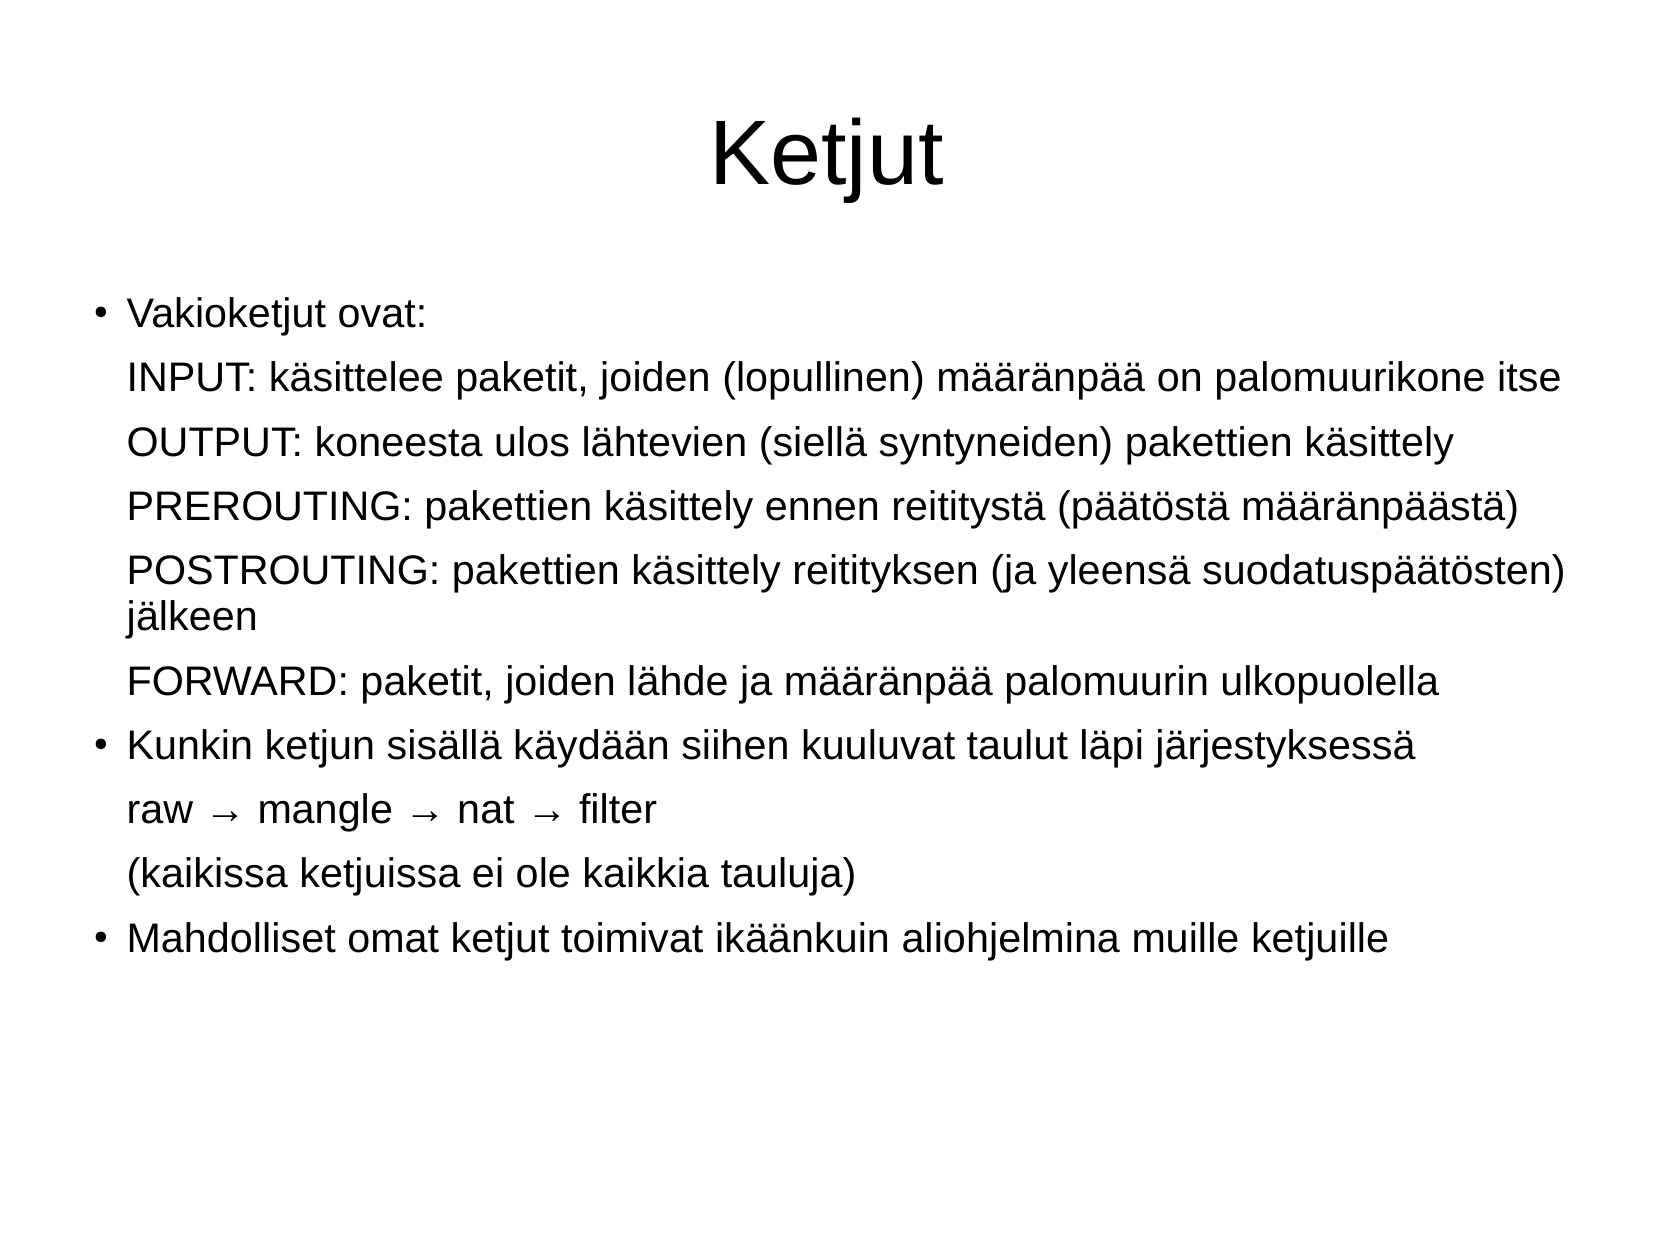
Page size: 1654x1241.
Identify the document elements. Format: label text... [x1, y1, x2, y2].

list Vakioketjut ovat: INPUT: käsittelee paketit, joiden (lopullinen) määränpää on palomuurikone itse OUTPUT: koneesta ulos lähtevien (siellä syntyneiden) pakettien käsittely PREROUTING: pakettien käsittely ennen reititystä (päätöstä määränpäästä) POSTROUTING: pakettien käsittely reitityksen (ja yleensä suodatuspäätösten) jälkeen FORWARD: paketit, joiden lähde ja määränpää palomuurin ulkopuolella Kunkin ketjun sisällä käydään siihen kuuluvat taulut läpi järjestyksessä raw → mangle → nat → filter (kaikissa ketjuissa ei ole kaikkia tauluja) Mahdolliset omat ketjut toimivat ikäänkuin aliohjelmina muille ketjuille [82, 290, 1571, 1010]
title Ketjut [82, 49, 1571, 257]
